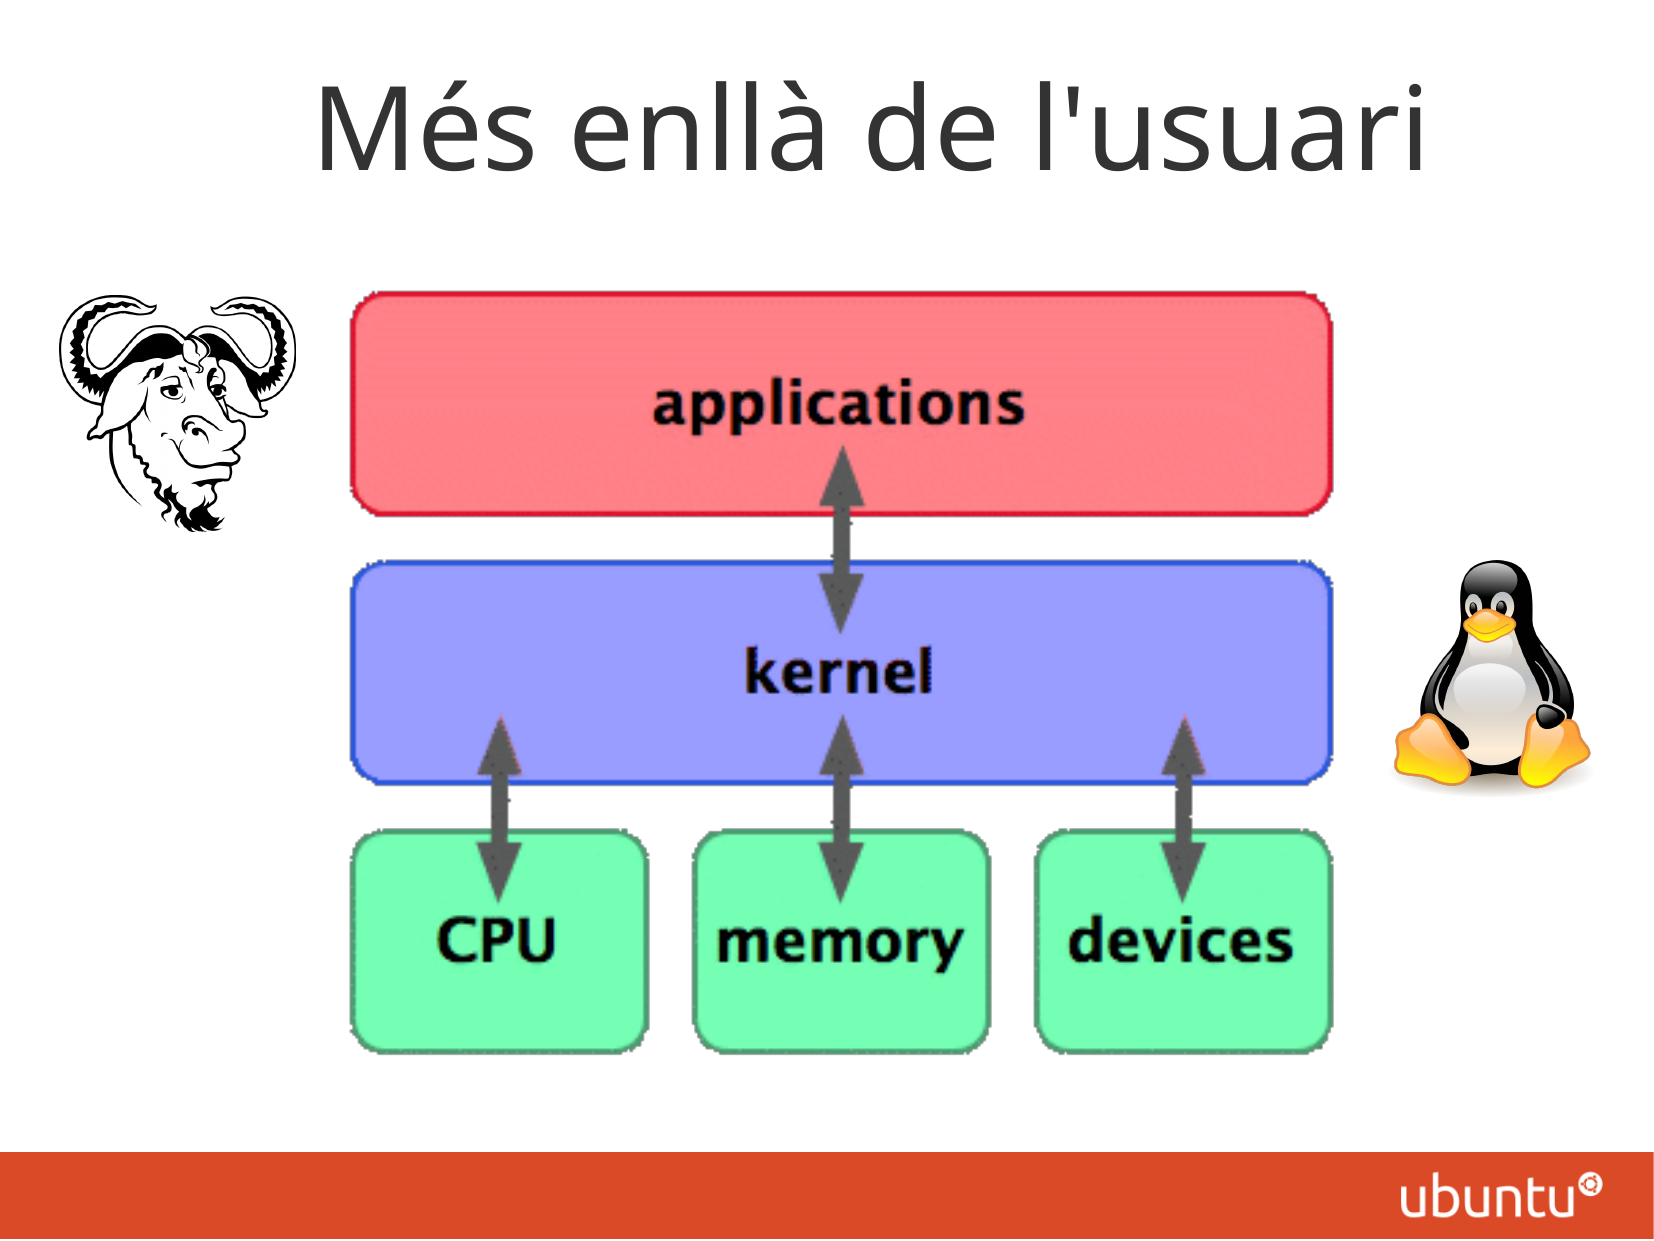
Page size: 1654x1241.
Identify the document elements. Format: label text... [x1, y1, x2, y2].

picture [1387, 560, 1595, 798]
picture [0, 1152, 1654, 1239]
text_box Més enllà de l'usuari [29, 59, 1565, 207]
picture [59, 295, 296, 532]
picture [324, 265, 1361, 1085]
